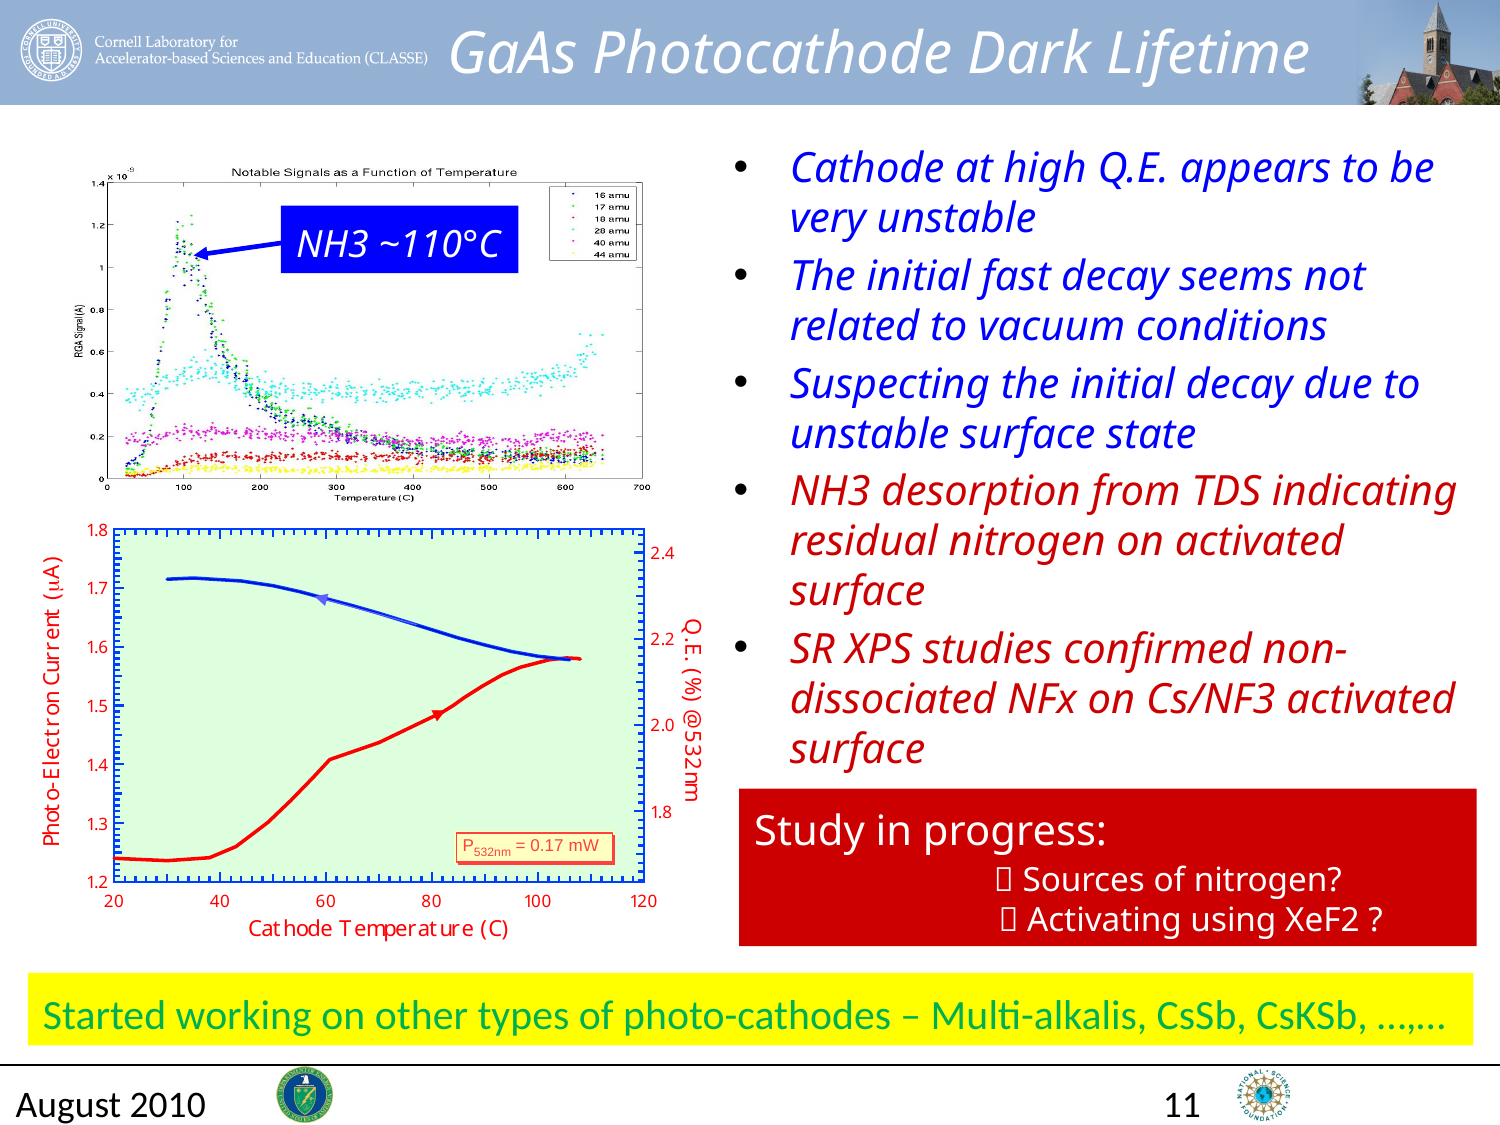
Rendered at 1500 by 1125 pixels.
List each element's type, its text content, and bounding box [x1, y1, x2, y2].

text_box Cathode at high Q.E. appears to be very unstable The initial fast decay seems not related to vacuum conditions Suspecting the initial decay due to unstable surface state NH3 desorption from TDS indicating residual nitrogen on activated surface SR XPS studies confirmed non-dissociated NFx on Cs/NF3 activated surface [718, 126, 1481, 814]
slide_number <number> [1147, 1065, 1498, 1125]
picture [18, 155, 719, 943]
text_box Started working on other types of photo-cathodes – Multi-alkalis, CsSb, CsKSb, …,… [27, 972, 1474, 1046]
text_box NH3 ~110°C [280, 205, 519, 274]
slide_number August 2010 [0, 1065, 351, 1125]
text_box GaAs Photocathode Dark Lifetime [350, 0, 1408, 88]
picture [0, 0, 1500, 105]
text_box Study in progress:  Sources of nitrogen?  Activating using XeF2 ? [739, 788, 1477, 947]
